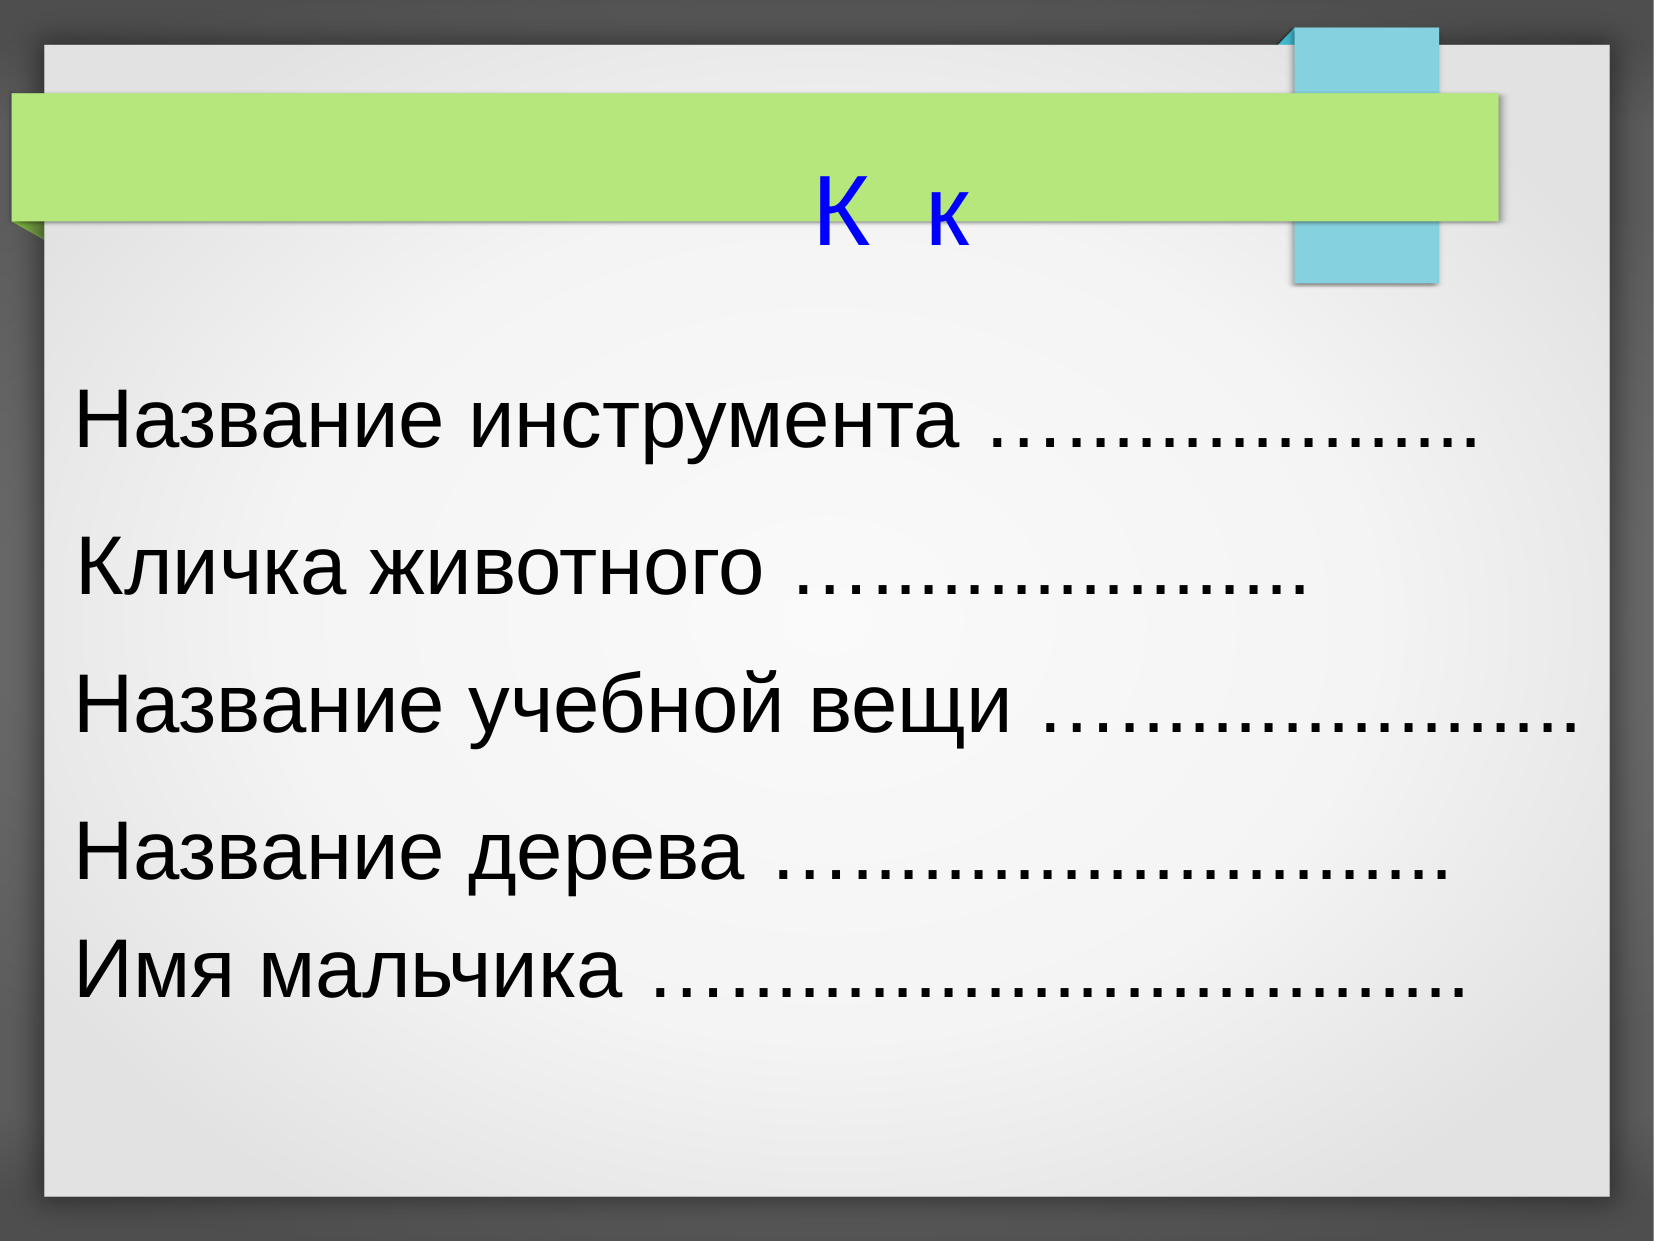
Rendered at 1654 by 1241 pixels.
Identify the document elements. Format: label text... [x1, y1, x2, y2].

text_box Кличка животного …................... [61, 512, 1329, 621]
picture [0, 0, 1654, 1241]
text_box Название дерева ….......................... [59, 797, 1531, 906]
text_box Название инструмента ….................. [59, 364, 1501, 473]
text_box Имя мальчика …................................ [59, 915, 1489, 1024]
text_box Название учебной вещи ….................... [59, 649, 1600, 758]
text_box К к [797, 147, 985, 274]
